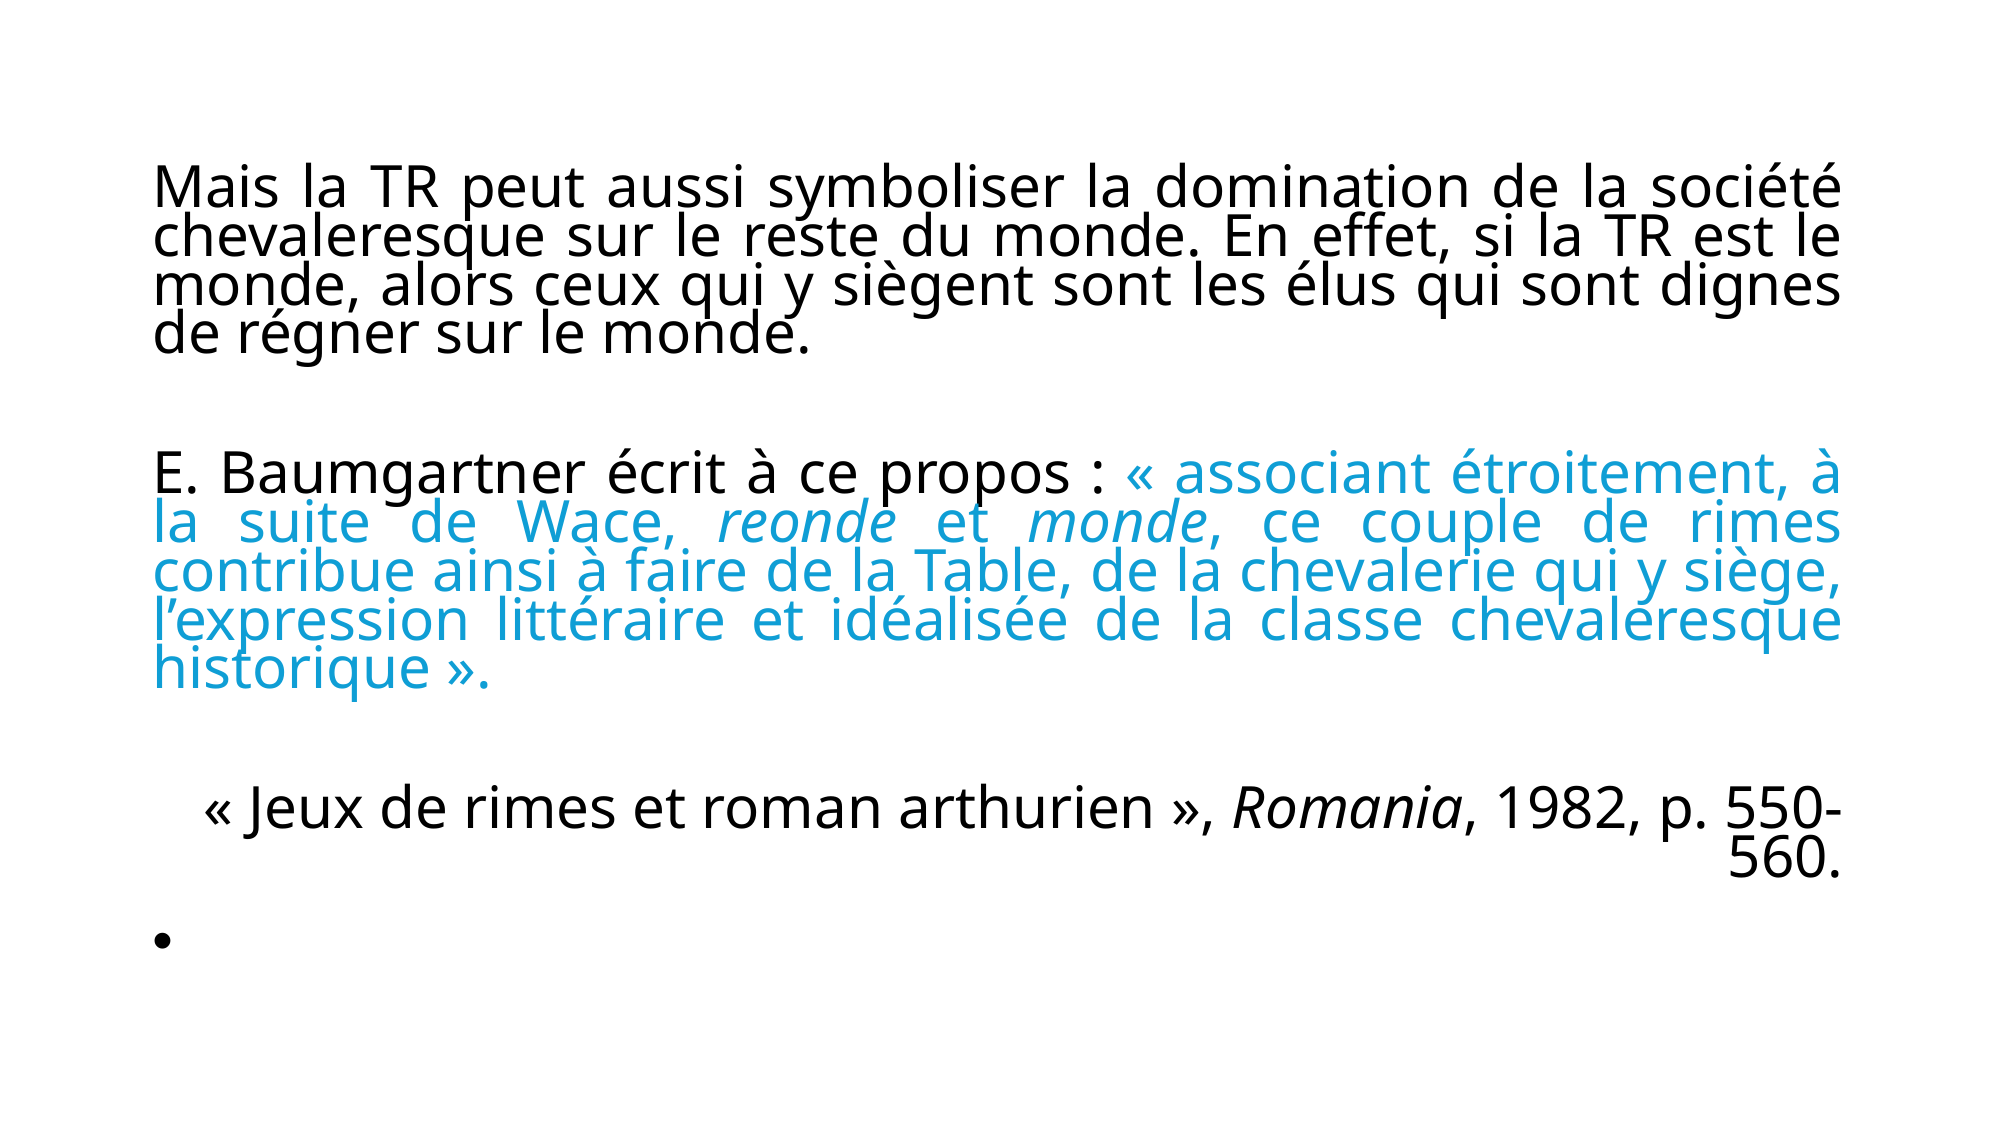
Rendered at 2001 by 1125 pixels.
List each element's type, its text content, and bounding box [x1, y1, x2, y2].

list Mais la TR peut aussi symboliser la domination de la société chevaleresque sur le reste du monde. En effet, si la TR est le monde, alors ceux qui y siègent sont les élus qui sont dignes de régner sur le monde. E. Baumgartner écrit à ce propos : « associant étroitement, à la suite de Wace, reonde et monde, ce couple de rimes contribue ainsi à faire de la Table, de la chevalerie qui y siège, l’expression littéraire et idéalisée de la classe chevaleresque historique ». « Jeux de rimes et roman arthurien », Romania, 1982, p. 550-560. [137, 160, 1863, 1014]
